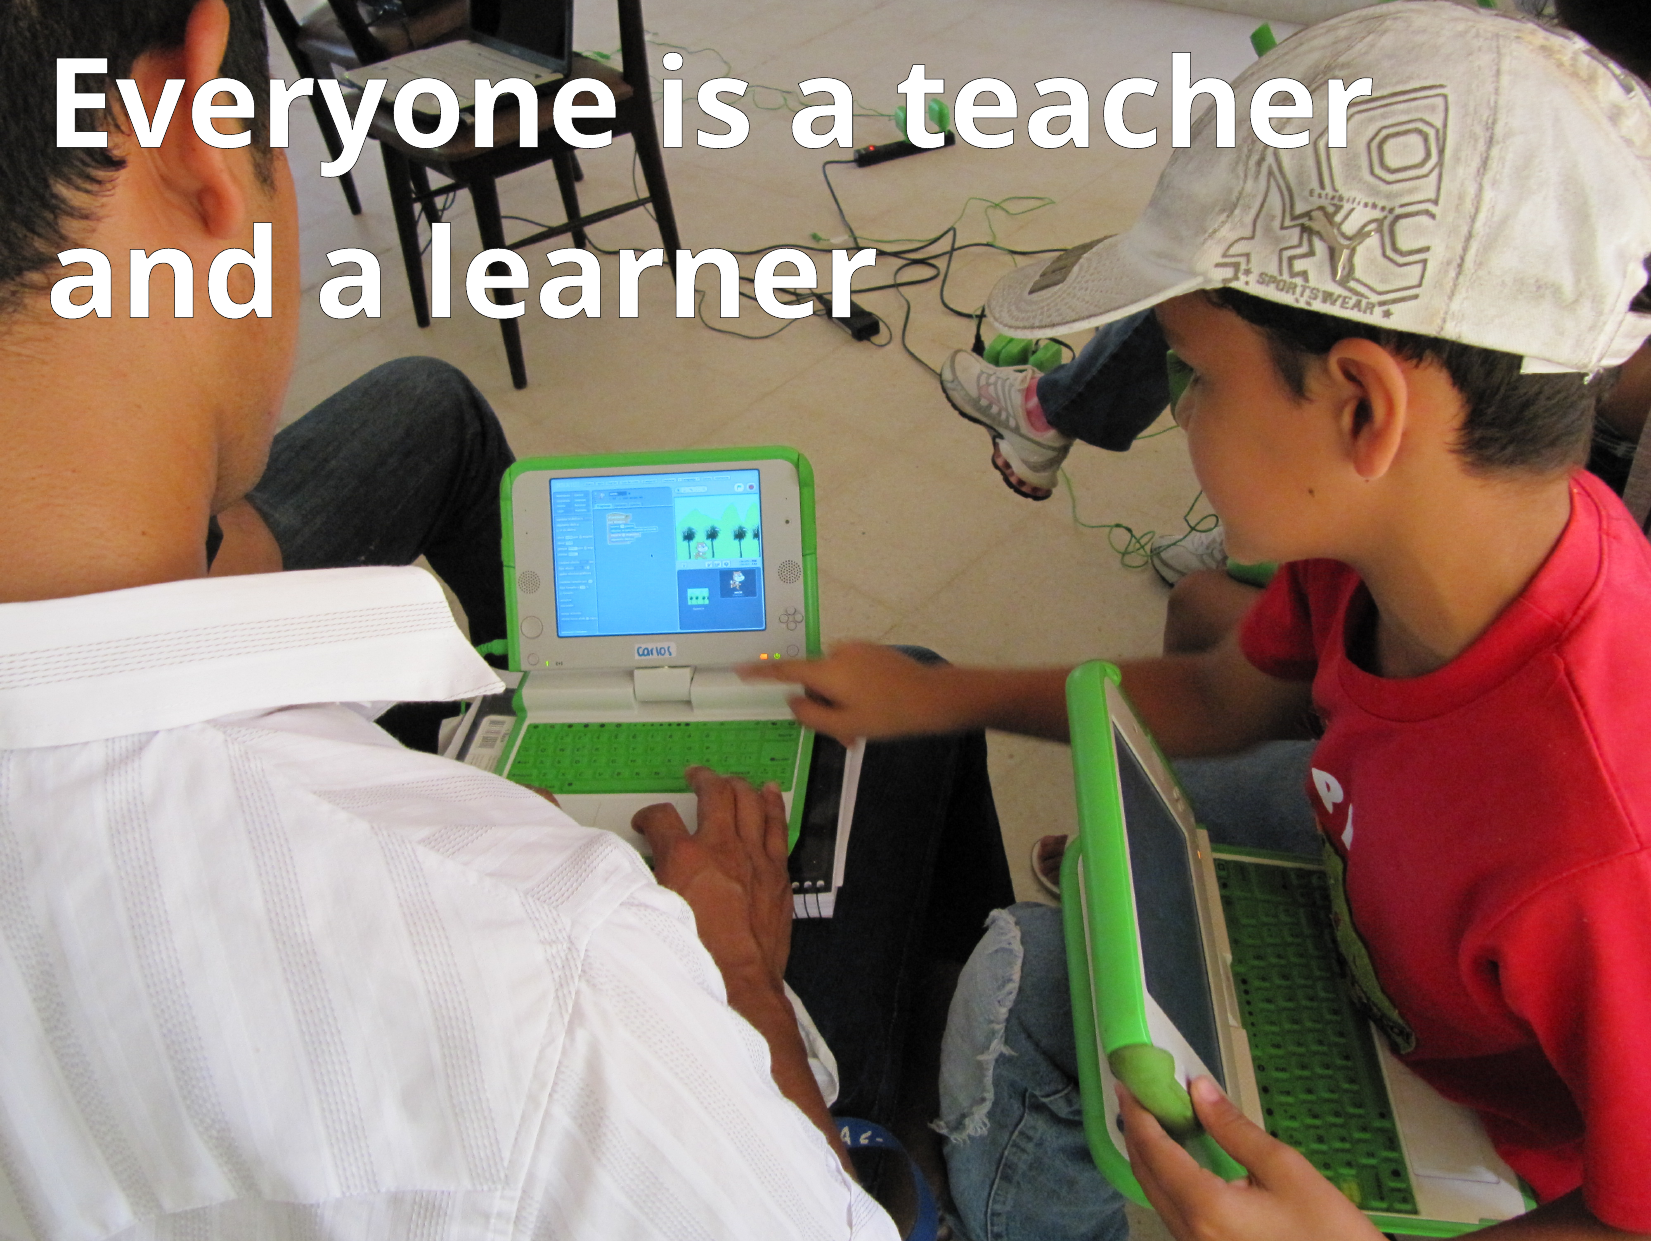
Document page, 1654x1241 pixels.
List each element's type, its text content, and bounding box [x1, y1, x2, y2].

title Everyone is a teacher and a learner [45, 0, 1621, 368]
picture [0, 0, 1654, 1241]
